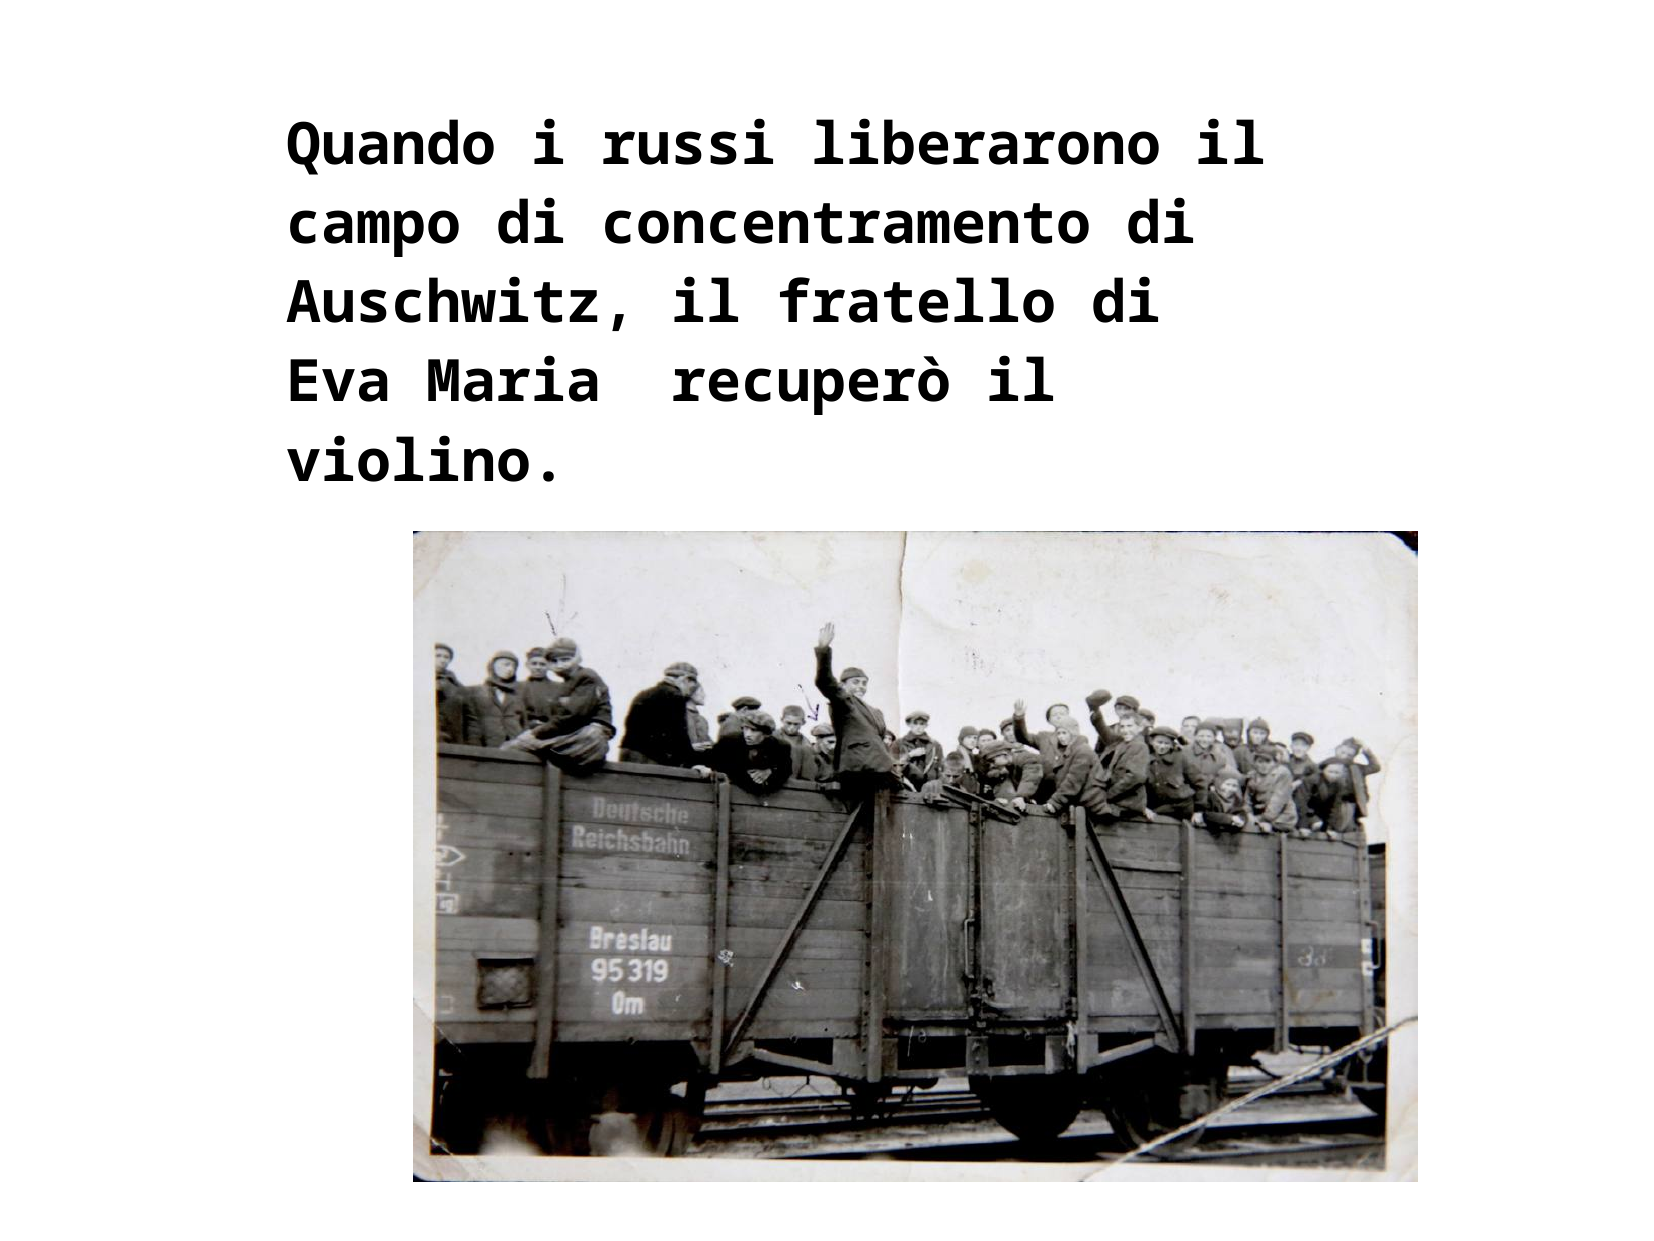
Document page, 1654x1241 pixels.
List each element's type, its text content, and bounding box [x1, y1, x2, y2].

picture [413, 531, 1418, 1182]
text_box Quando i russi liberarono il campo di concentramento di Auschwitz, il fratello di Eva Maria recuperò il violino. [271, 94, 1316, 404]
